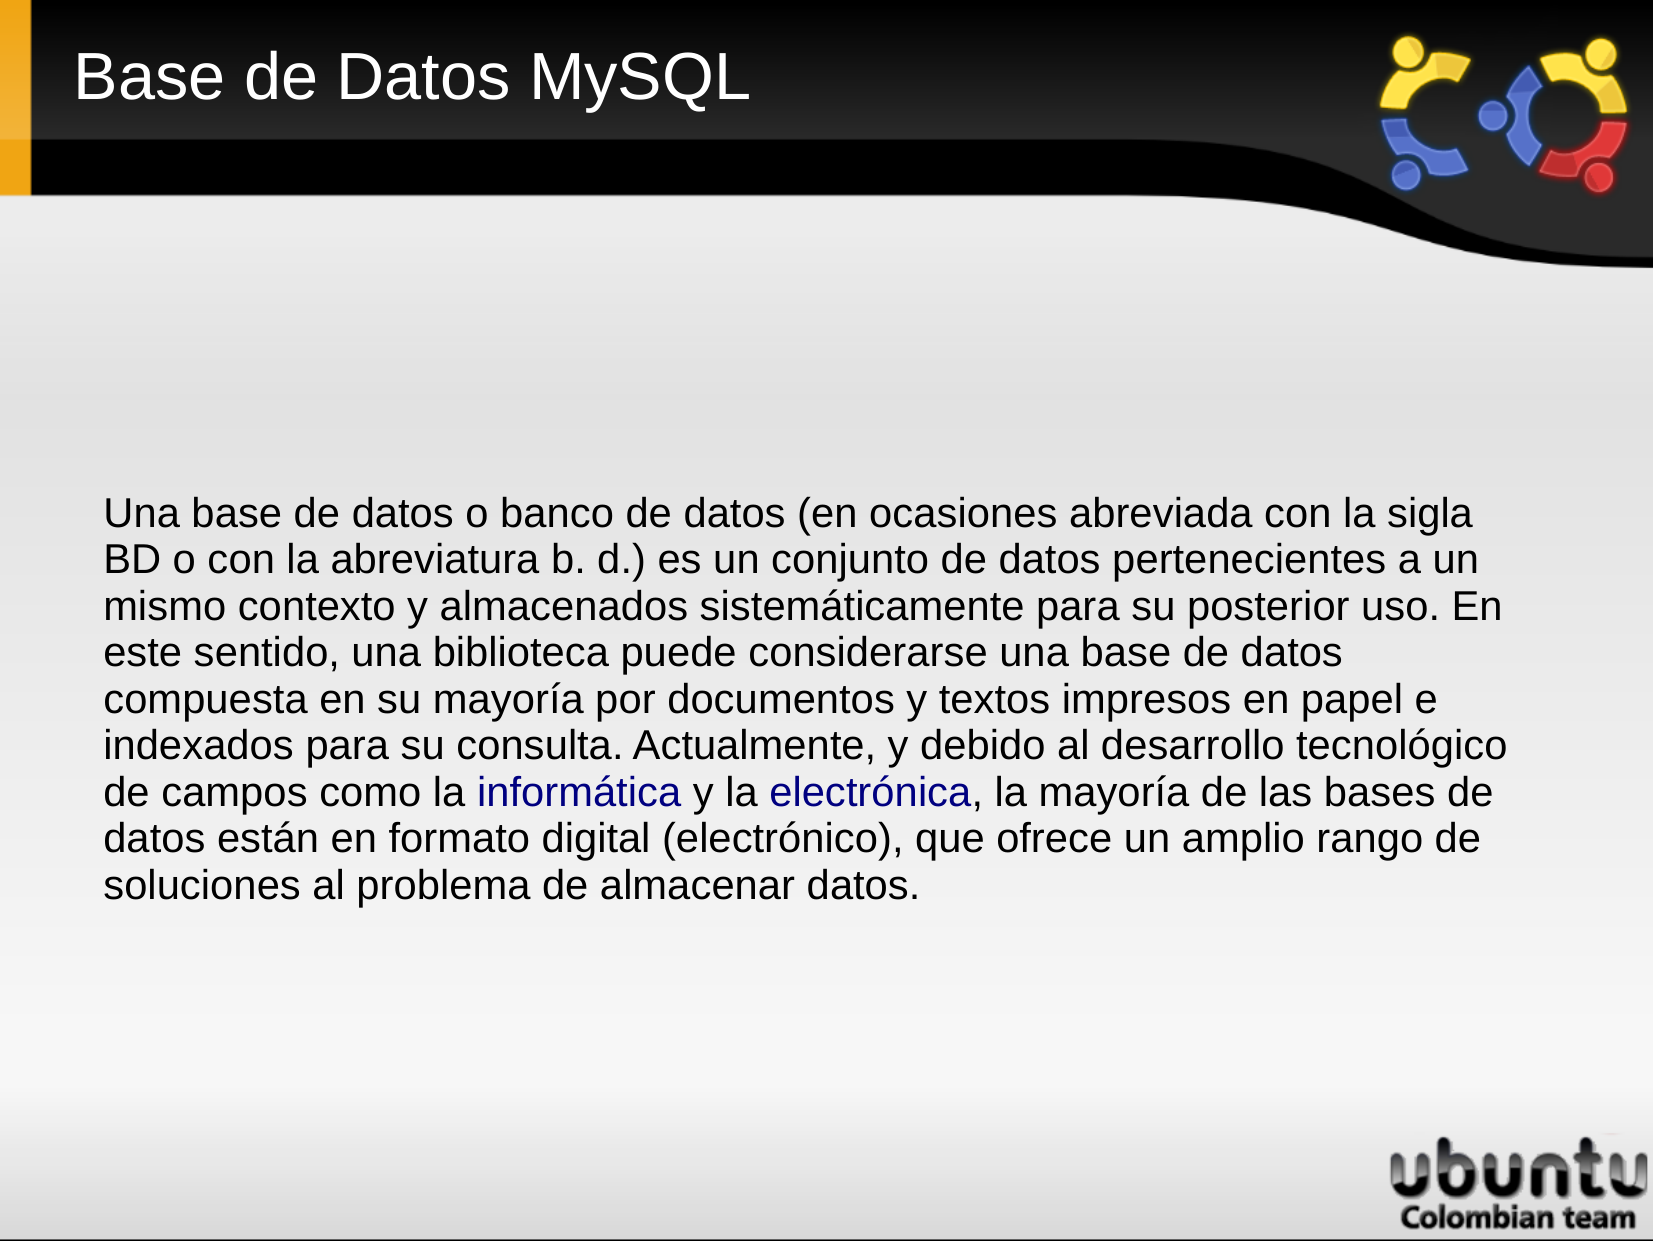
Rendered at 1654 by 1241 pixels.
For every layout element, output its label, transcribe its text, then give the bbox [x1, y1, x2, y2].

picture [0, 0, 1654, 1241]
text_box Base de Datos MySQL [59, 31, 1300, 122]
text_box Una base de datos o banco de datos (en ocasiones abreviada con la sigla BD o con la abreviatura b. d.) es un conjunto de datos pertenecientes a un mismo contexto y almacenados sistemáticamente para su posterior uso. En este sentido, una biblioteca puede considerarse una base de datos compuesta en su mayoría por documentos y textos impresos en papel e indexados para su consulta. Actualmente, y debido al desarrollo tecnológico de campos como la informática y la electrónica, la mayoría de las bases de datos están en formato digital (electrónico), que ofrece un amplio rango de soluciones al problema de almacenar datos. [88, 482, 1544, 916]
